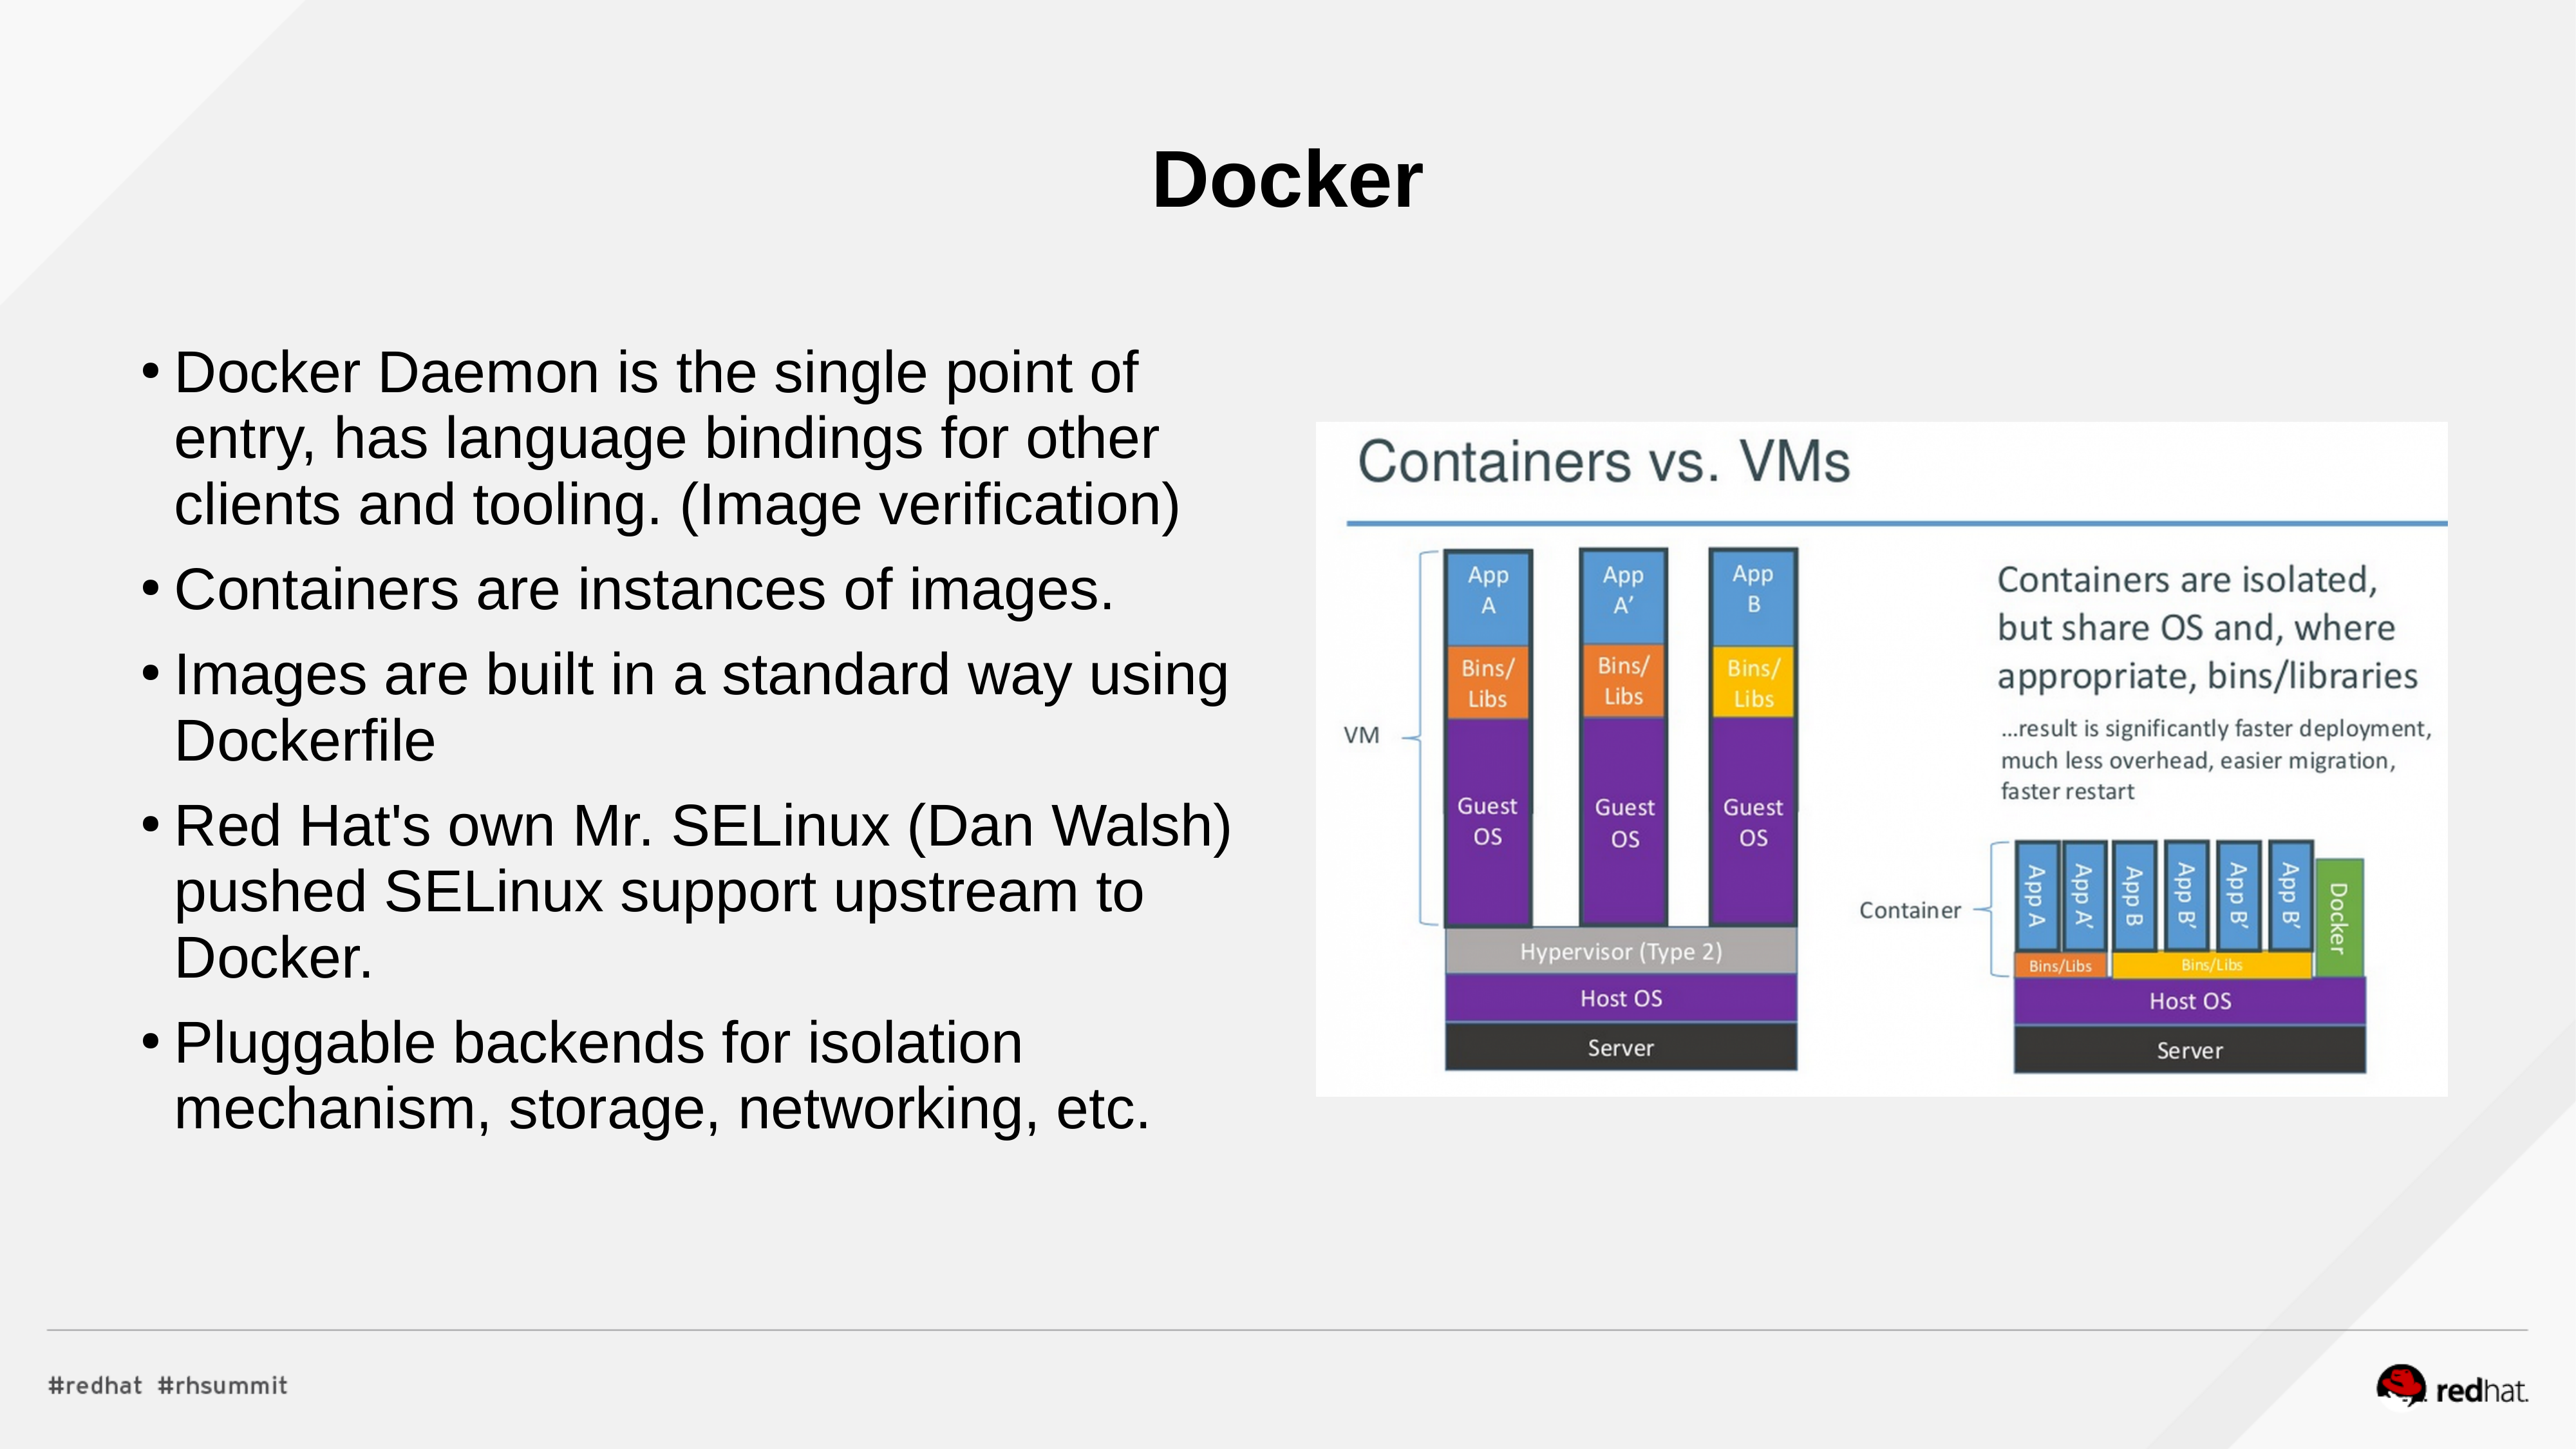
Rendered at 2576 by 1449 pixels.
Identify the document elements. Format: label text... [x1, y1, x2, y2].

list Docker Daemon is the single point of entry, has language bindings for other clients and tooling. (Image verification) Containers are instances of images. Images are built in a standard way using Dockerfile Red Hat's own Mr. SELinux (Dan Walsh) pushed SELinux support upstream to Docker. Pluggable backends for isolation mechanism, storage, networking, etc. [129, 339, 1260, 1180]
title Docker [129, 57, 2447, 300]
picture [0, 0, 2576, 1449]
